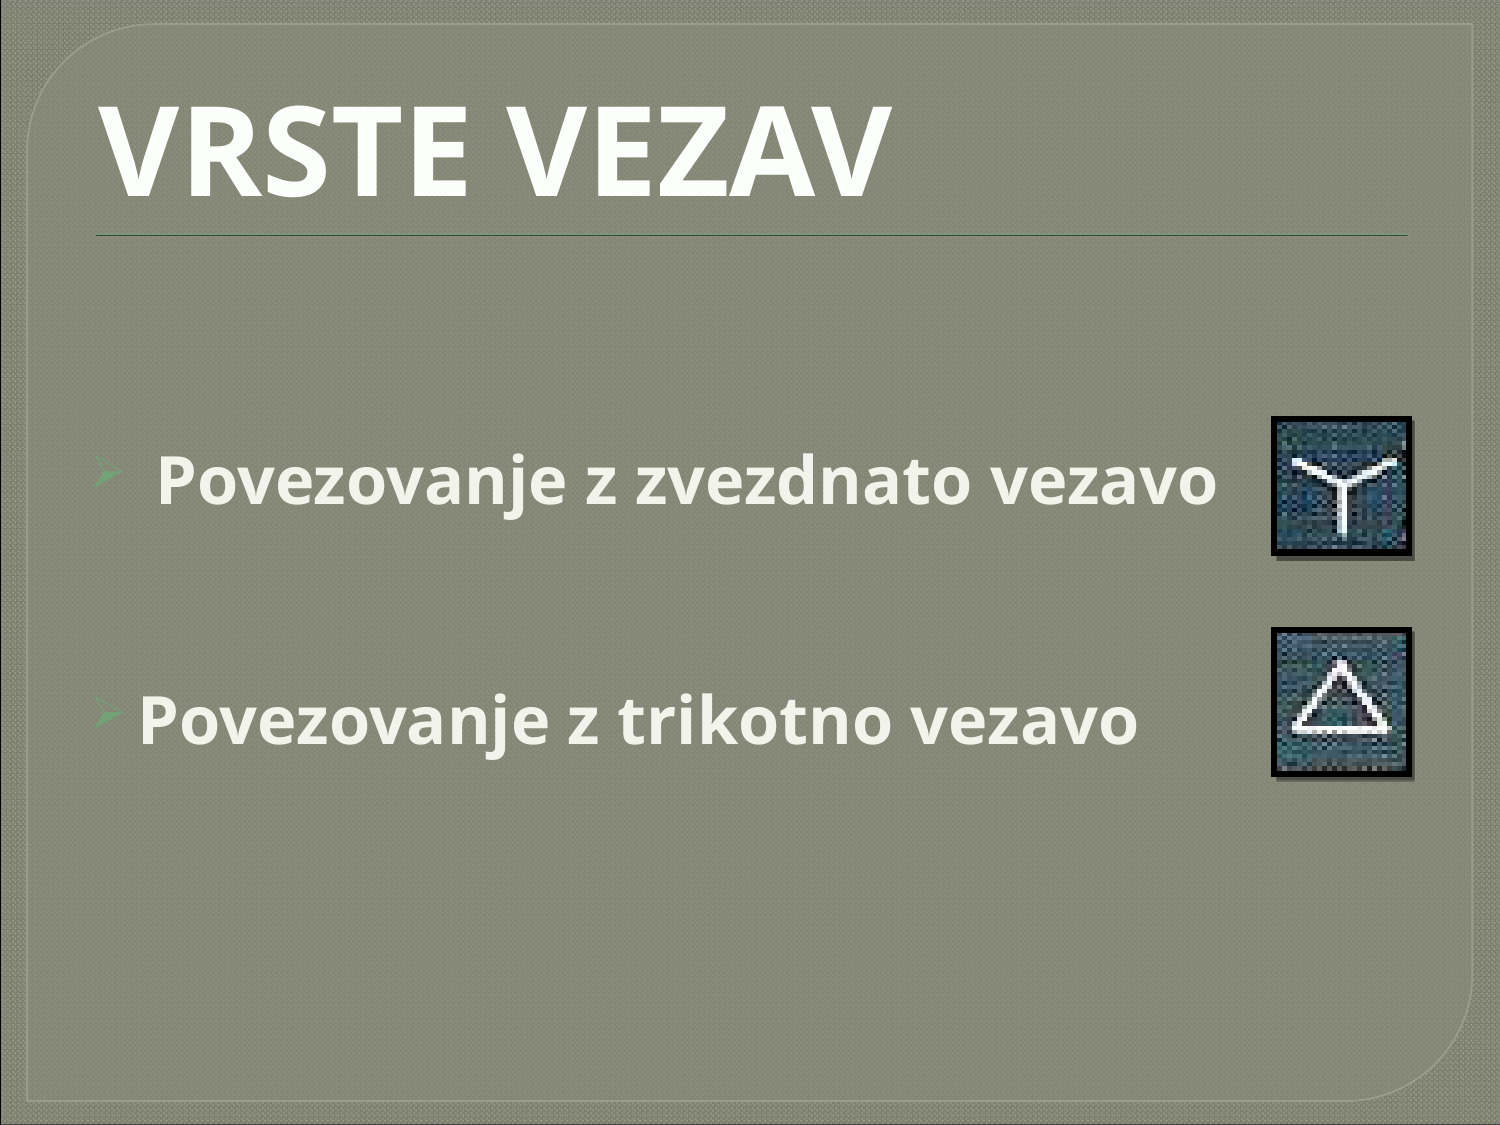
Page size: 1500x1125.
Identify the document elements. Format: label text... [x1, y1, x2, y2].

list Povezovanje z zvezdnato vezavo Povezovanje z trikotno vezavo [75, 270, 1425, 1013]
title VRSTE VEZAV [75, 41, 1425, 230]
picture [0, 0, 1500, 1125]
